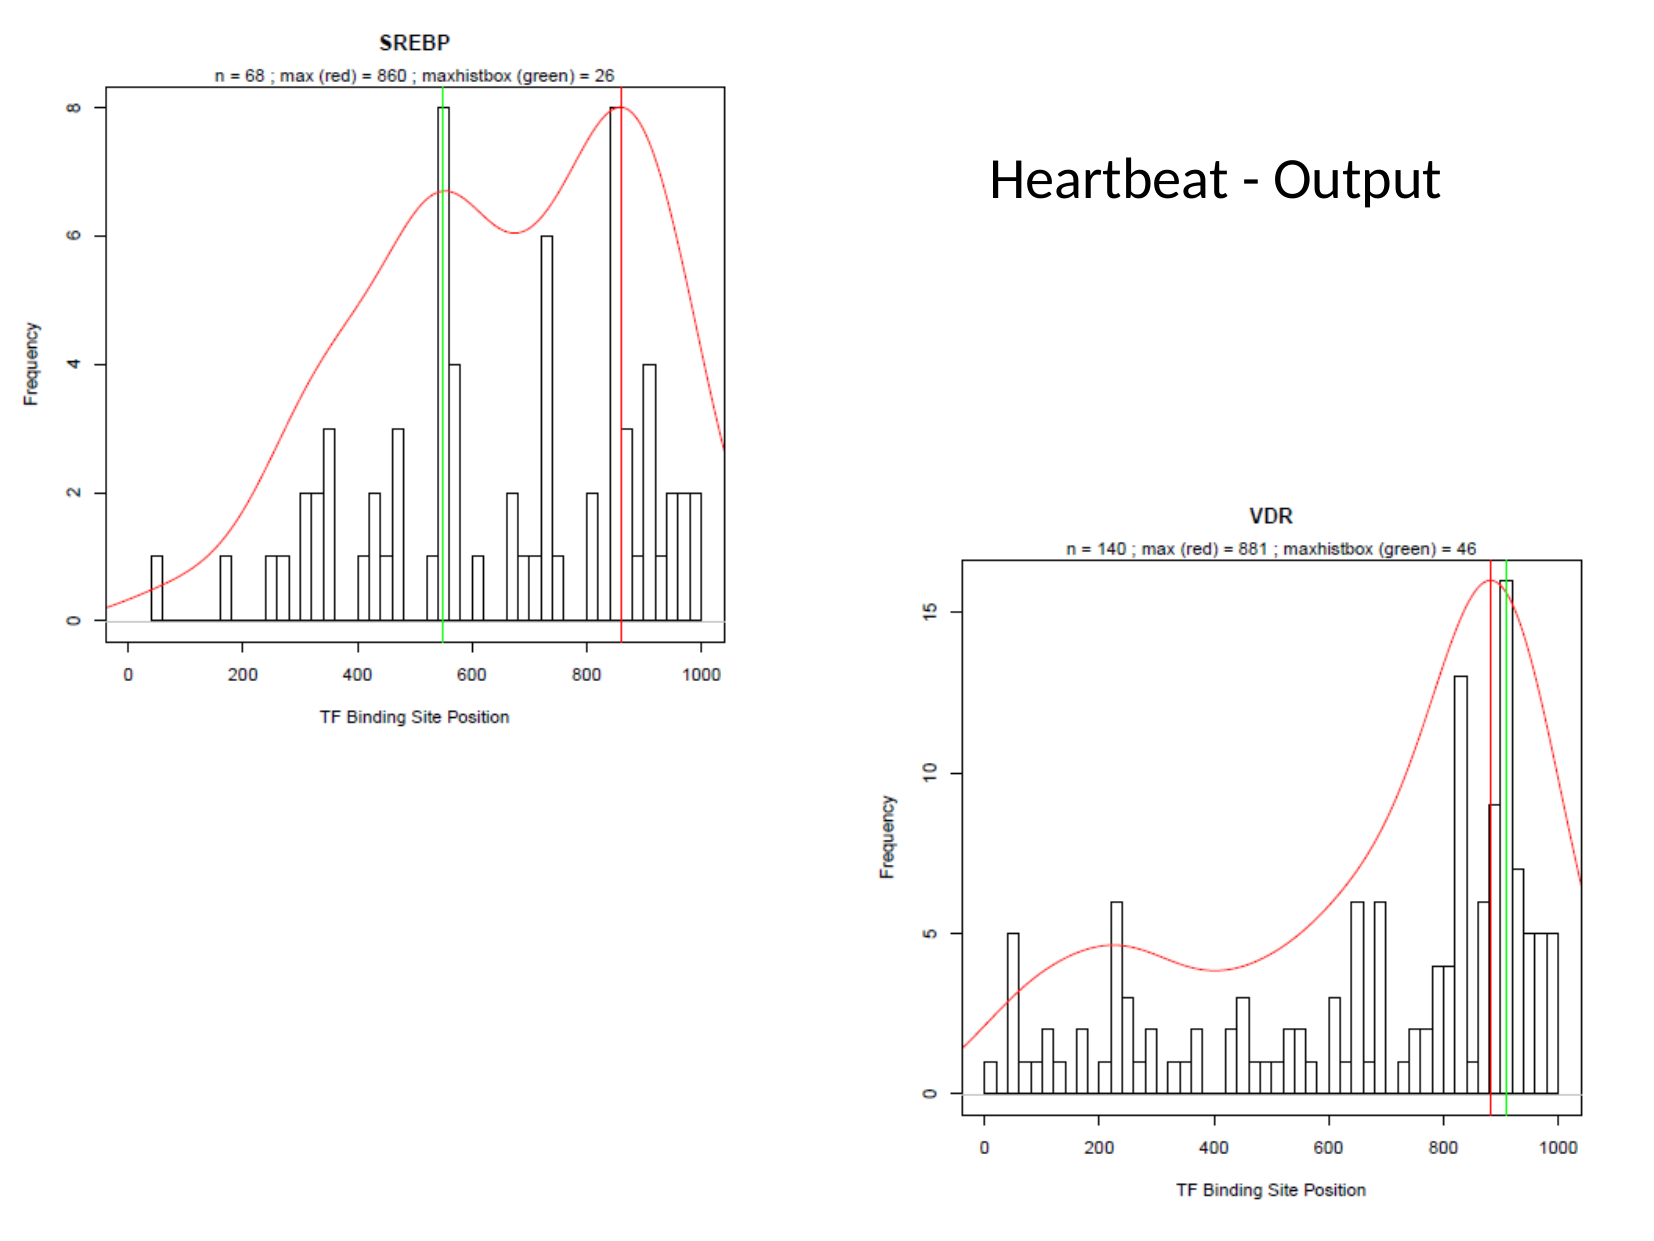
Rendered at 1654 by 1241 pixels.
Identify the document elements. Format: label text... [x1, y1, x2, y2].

picture [874, 472, 1625, 1223]
picture [21, 2, 768, 739]
text_box Heartbeat - Output [974, 147, 1536, 234]
